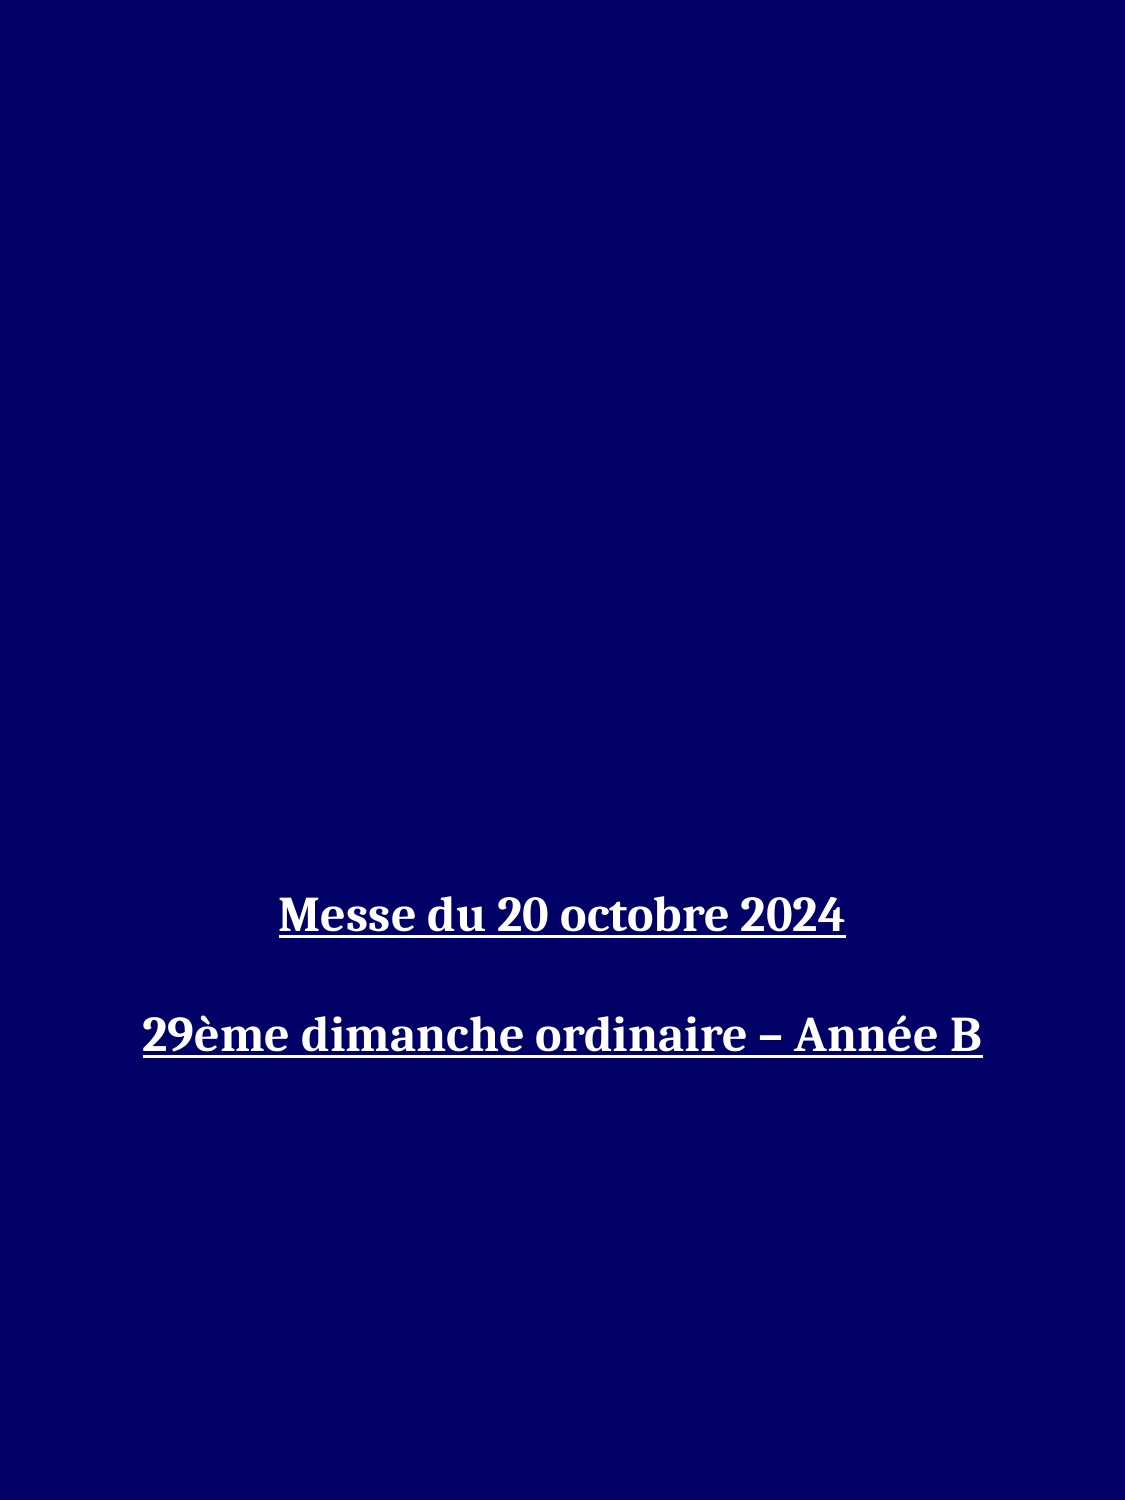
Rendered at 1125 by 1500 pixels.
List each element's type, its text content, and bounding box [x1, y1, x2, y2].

text_box Messe du 20 octobre 2024 29ème dimanche ordinaire – Année B [0, 874, 1125, 1069]
